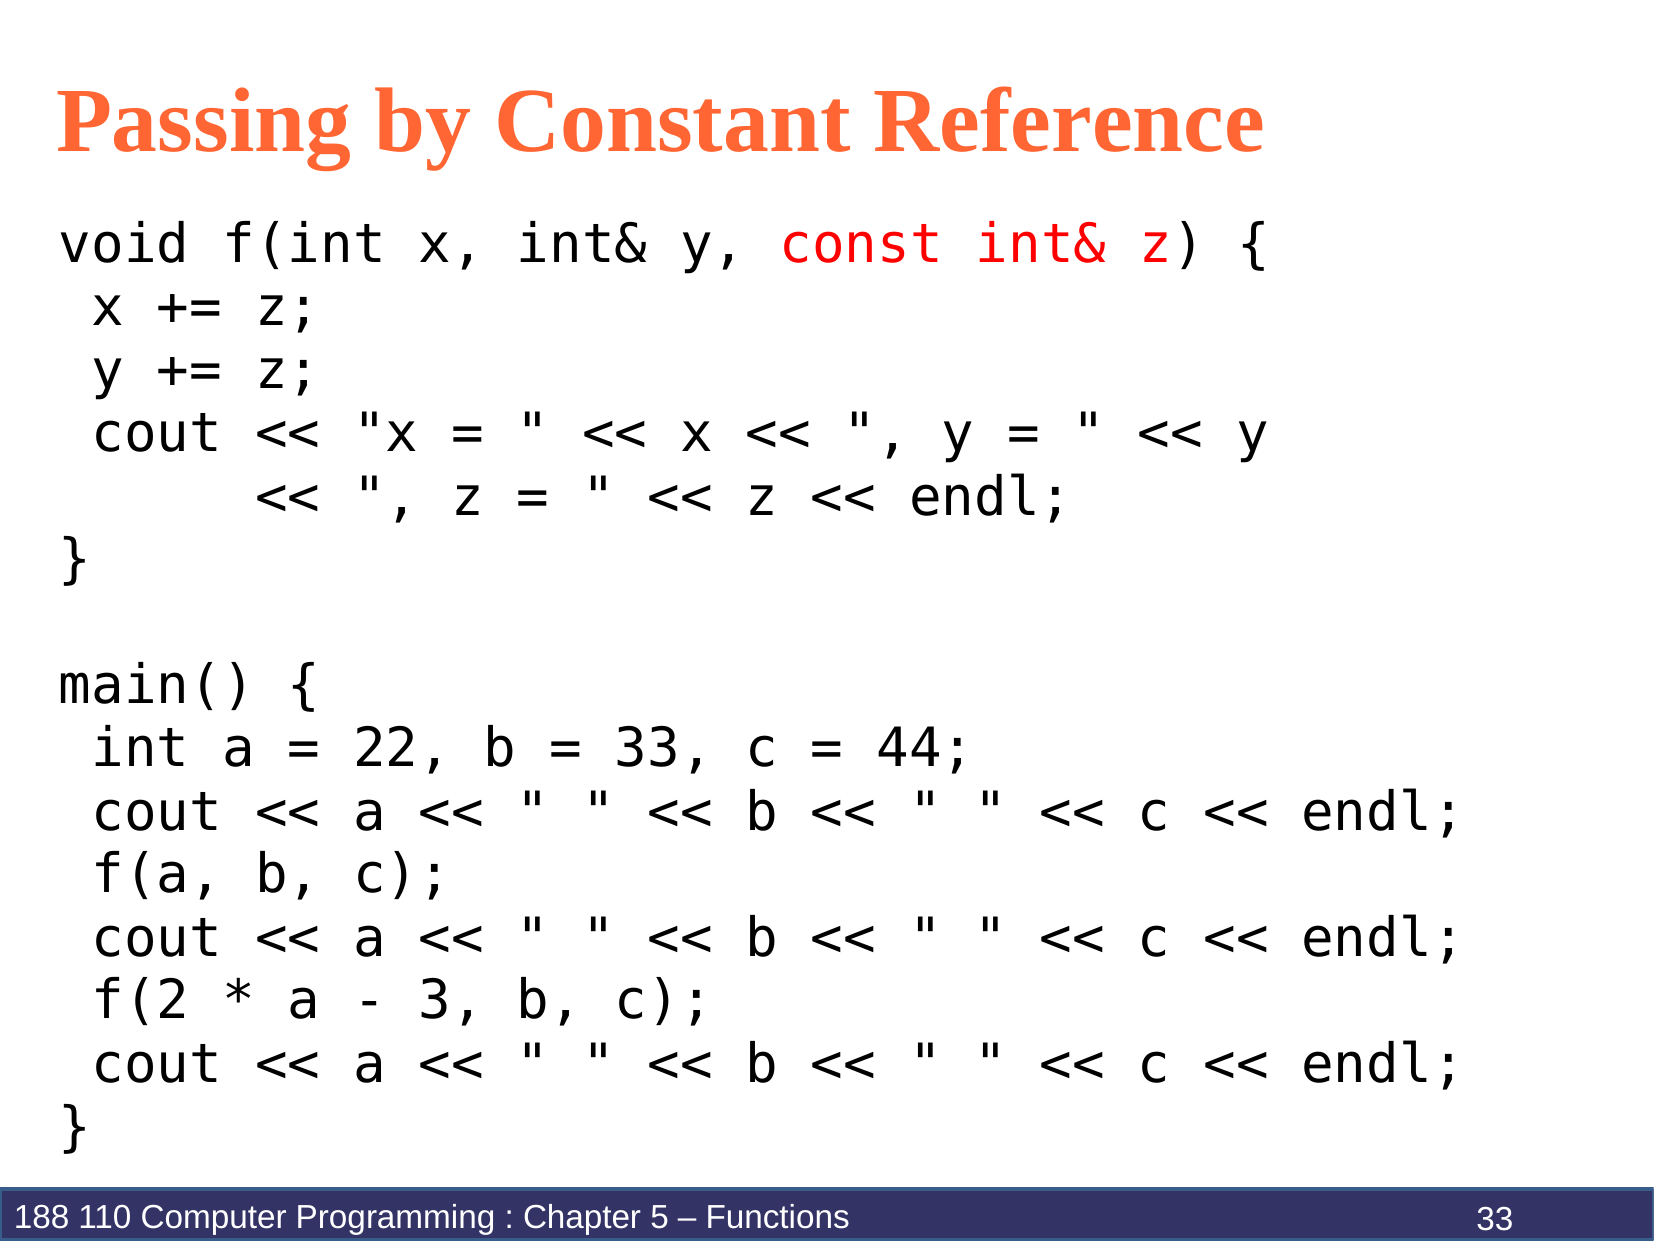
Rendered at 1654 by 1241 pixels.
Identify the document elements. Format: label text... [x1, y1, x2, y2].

title Passing by Constant Reference [55, 46, 1591, 182]
text_box void f(int x, int& y, const int& z) { x += z; y += z; cout << "x = " << x << ", y = " << y << ", z = " << z << endl; } main() { int a = 22, b = 33, c = 44; cout << a << " " << b << " " << c << endl; f(a, b, c); cout << a << " " << b << " " << c << endl; f(2 * a - 3, b, c); cout << a << " " << b << " " << c << endl; } [59, 212, 1595, 1182]
